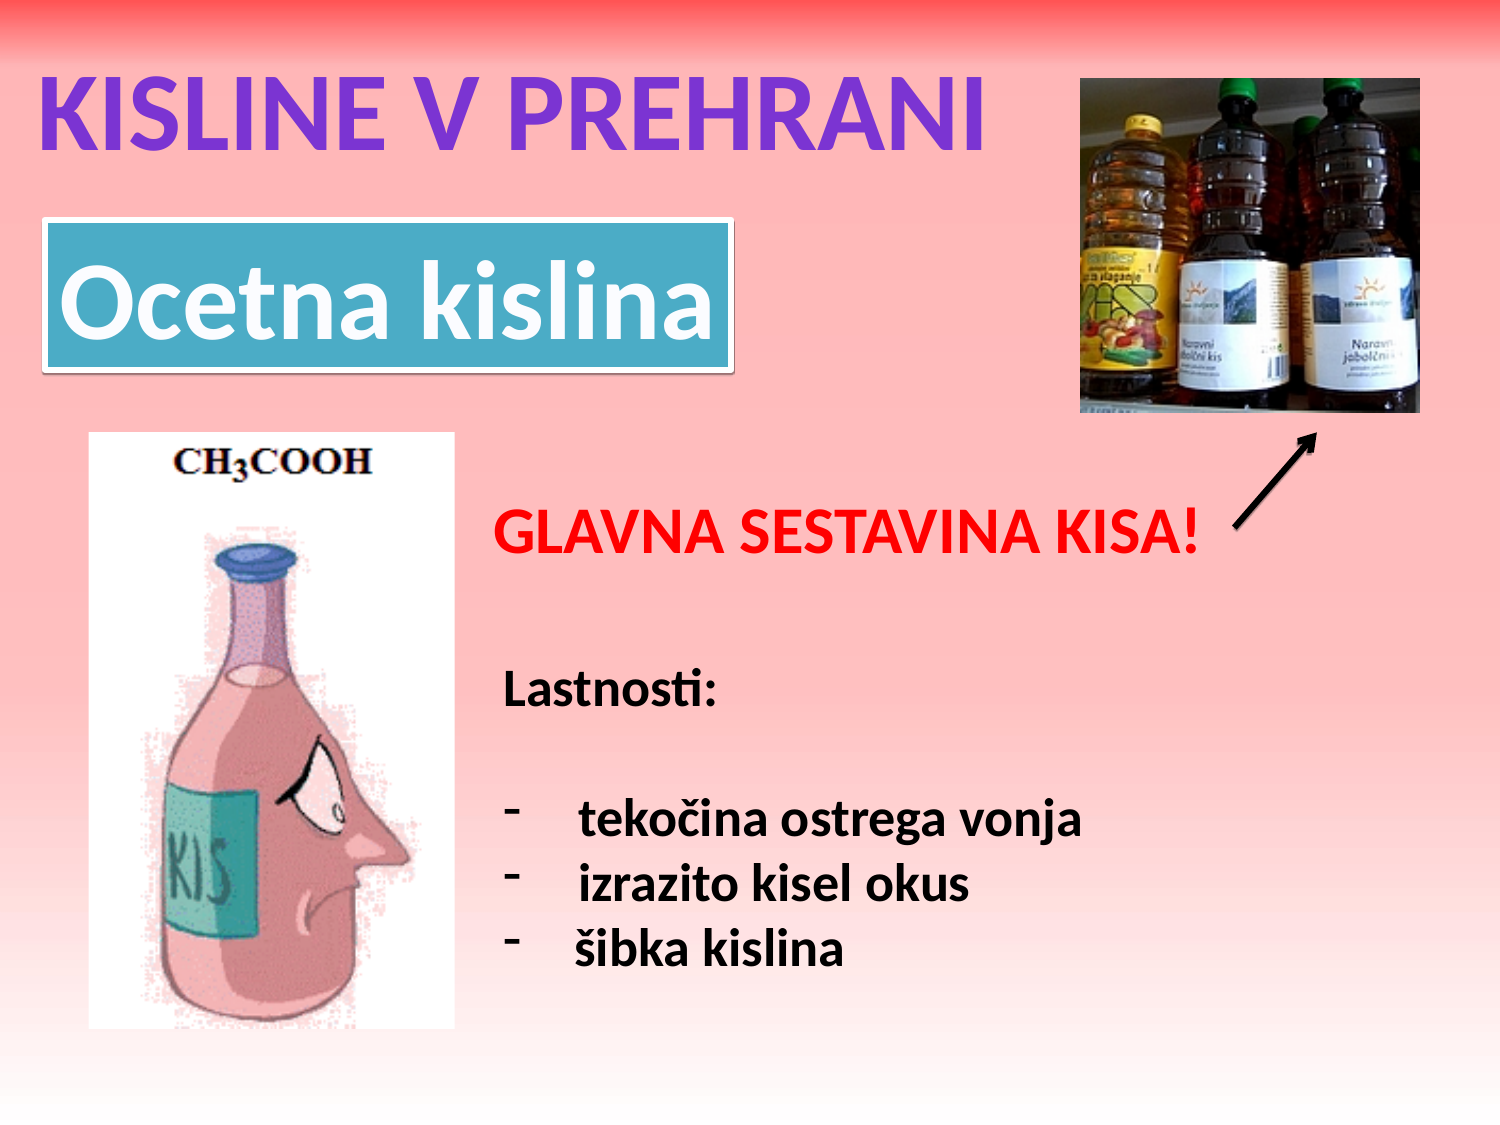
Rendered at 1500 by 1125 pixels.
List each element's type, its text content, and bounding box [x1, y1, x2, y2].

text_box KISLINE V PREHRANi [22, 30, 1006, 181]
text_box GLAVNA SESTAVINA KISA! [478, 479, 1409, 575]
picture [0, 0, 1500, 1125]
text_box Ocetna kislina [44, 219, 732, 370]
text_box Lastnosti: tekočina ostrega vonja izrazito kisel okus šibka kislina [488, 645, 1481, 985]
